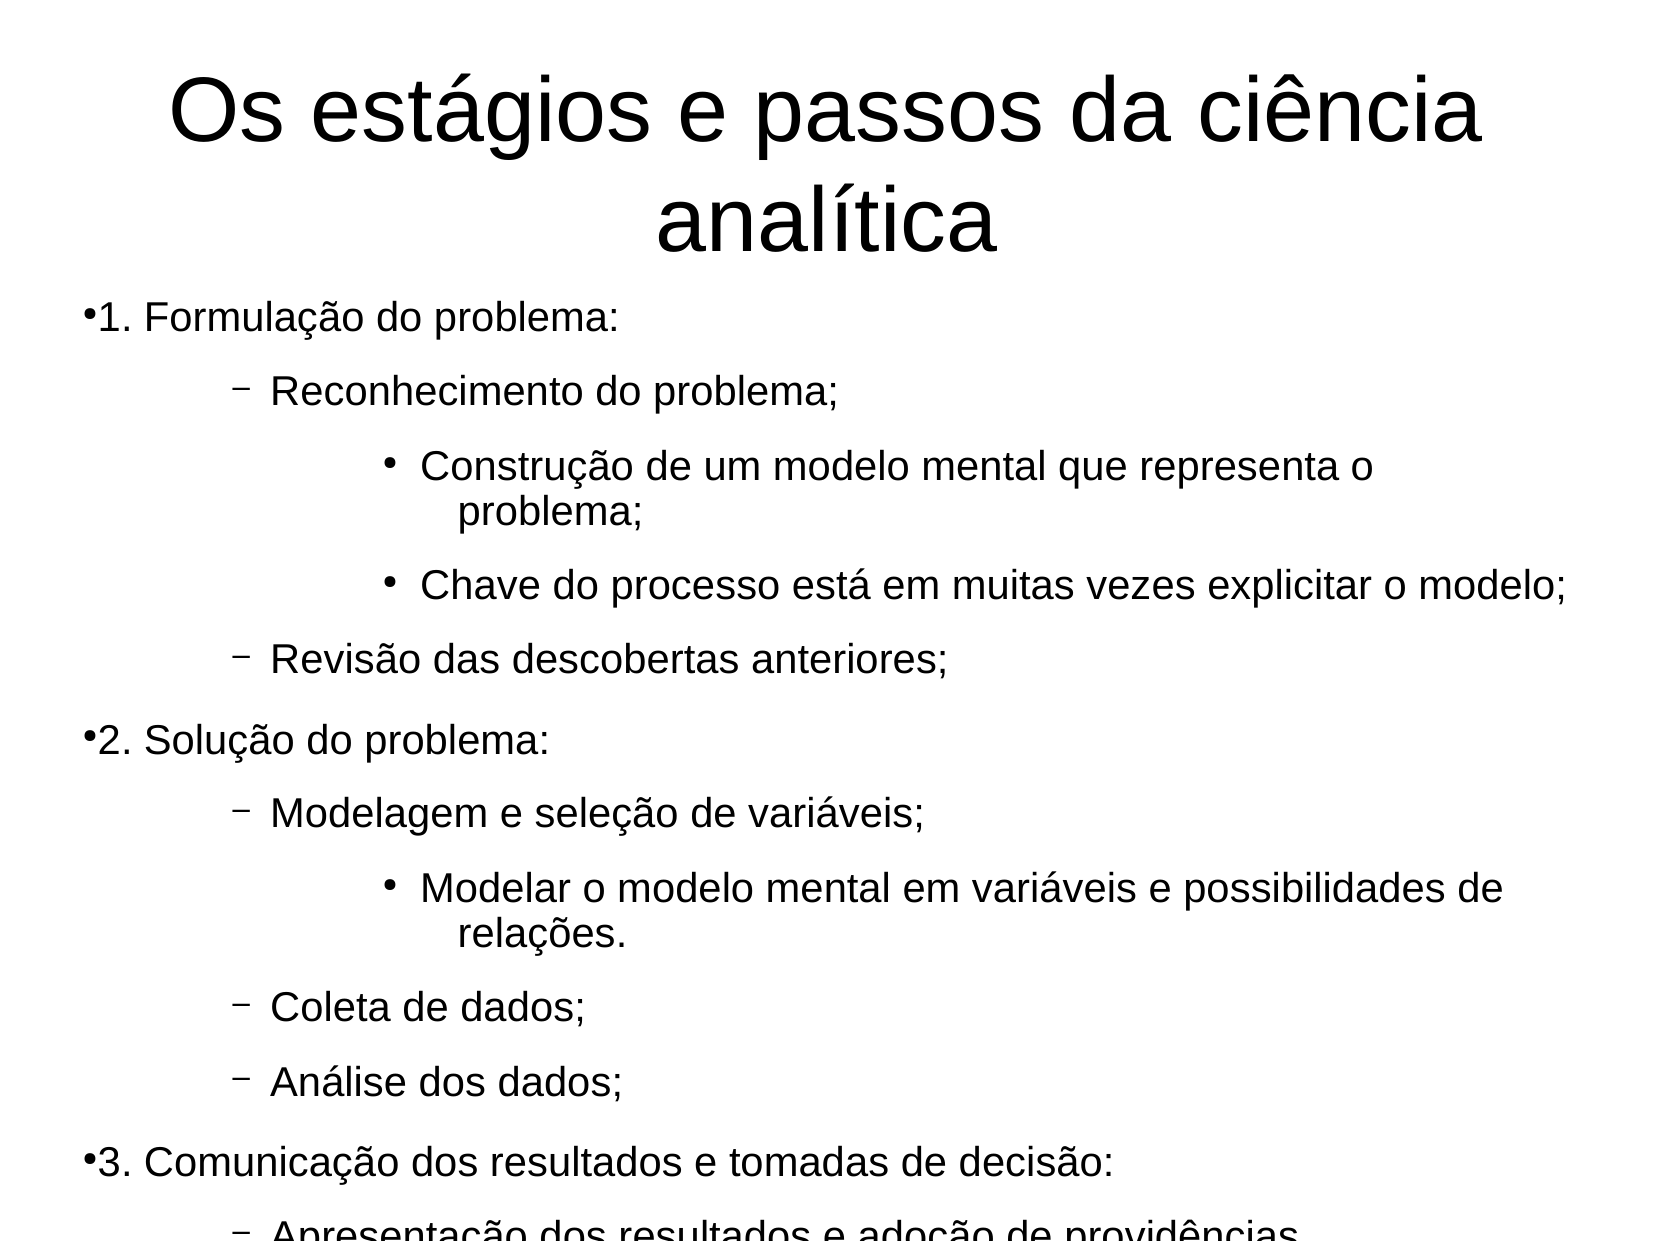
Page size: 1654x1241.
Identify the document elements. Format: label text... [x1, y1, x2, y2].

title Os estágios e passos da ciência analítica [82, 49, 1571, 257]
list 1. Formulação do problema: Reconhecimento do problema; Construção de um modelo mental que representa o problema; Chave do processo está em muitas vezes explicitar o modelo; Revisão das descobertas anteriores; 2. Solução do problema: Modelagem e seleção de variáveis; Modelar o modelo mental em variáveis e possibilidades de relações. Coleta de dados; Análise dos dados; 3. Comunicação dos resultados e tomadas de decisão: Apresentação dos resultados e adoção de providências. [82, 290, 1571, 1010]
